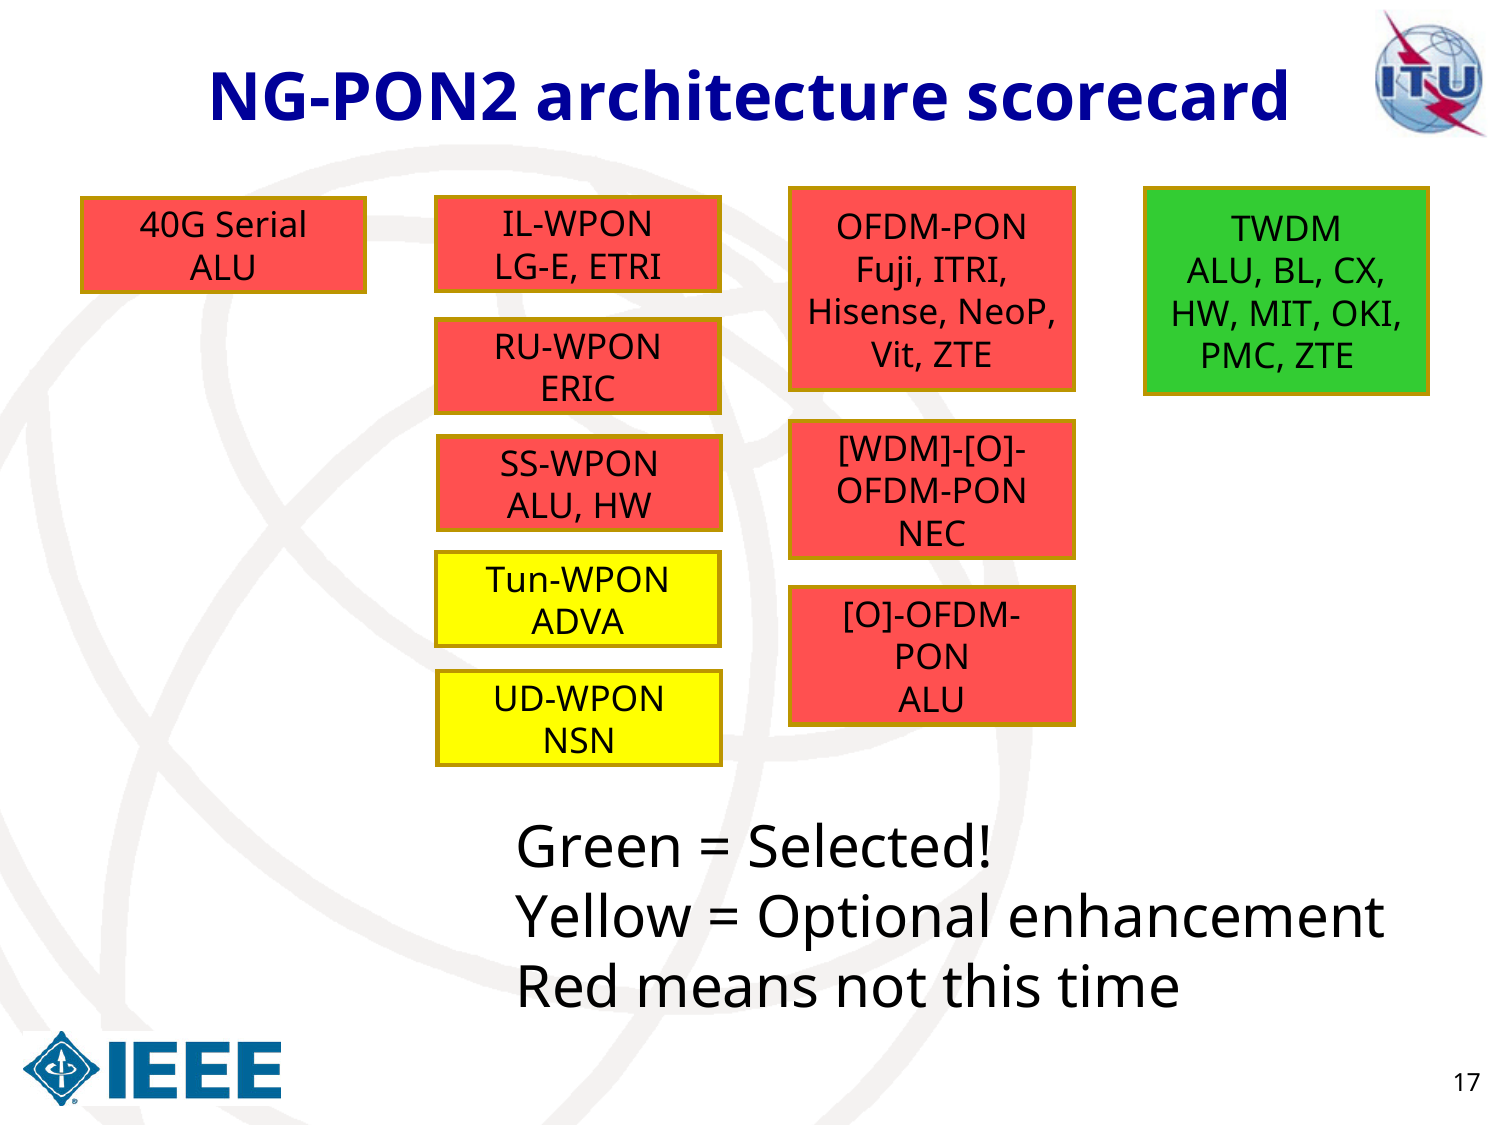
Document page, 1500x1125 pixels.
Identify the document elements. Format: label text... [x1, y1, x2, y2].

text_box [O]-OFDM-PON ALU [790, 587, 1074, 725]
picture [0, 188, 1058, 1125]
text_box SS-WPON ALU, HW [437, 436, 722, 531]
text_box UD-WPON NSN [437, 671, 721, 766]
text_box [WDM]-[O]-OFDM-PON NEC [790, 420, 1074, 559]
text_box TWDM ALU, BL, CX, HW, MIT, OKI, PMC, ZTE [1144, 187, 1429, 394]
text_box <numéro> [1271, 1058, 1496, 1125]
text_box IL-WPON LG-E, ETRI [436, 197, 720, 291]
text_box 40G Serial ALU [82, 197, 366, 292]
text_box OFDM-PON Fuji, ITRI, Hisense, NeoP, Vit, ZTE [790, 188, 1074, 391]
text_box Tun-WPON ADVA [436, 552, 720, 647]
text_box Green = Selected! Yellow = Optional enhancement Red means not this time [502, 802, 1400, 1026]
title NG-PON2 architecture scorecard [0, 0, 1500, 188]
text_box RU-WPON ERIC [436, 319, 720, 414]
